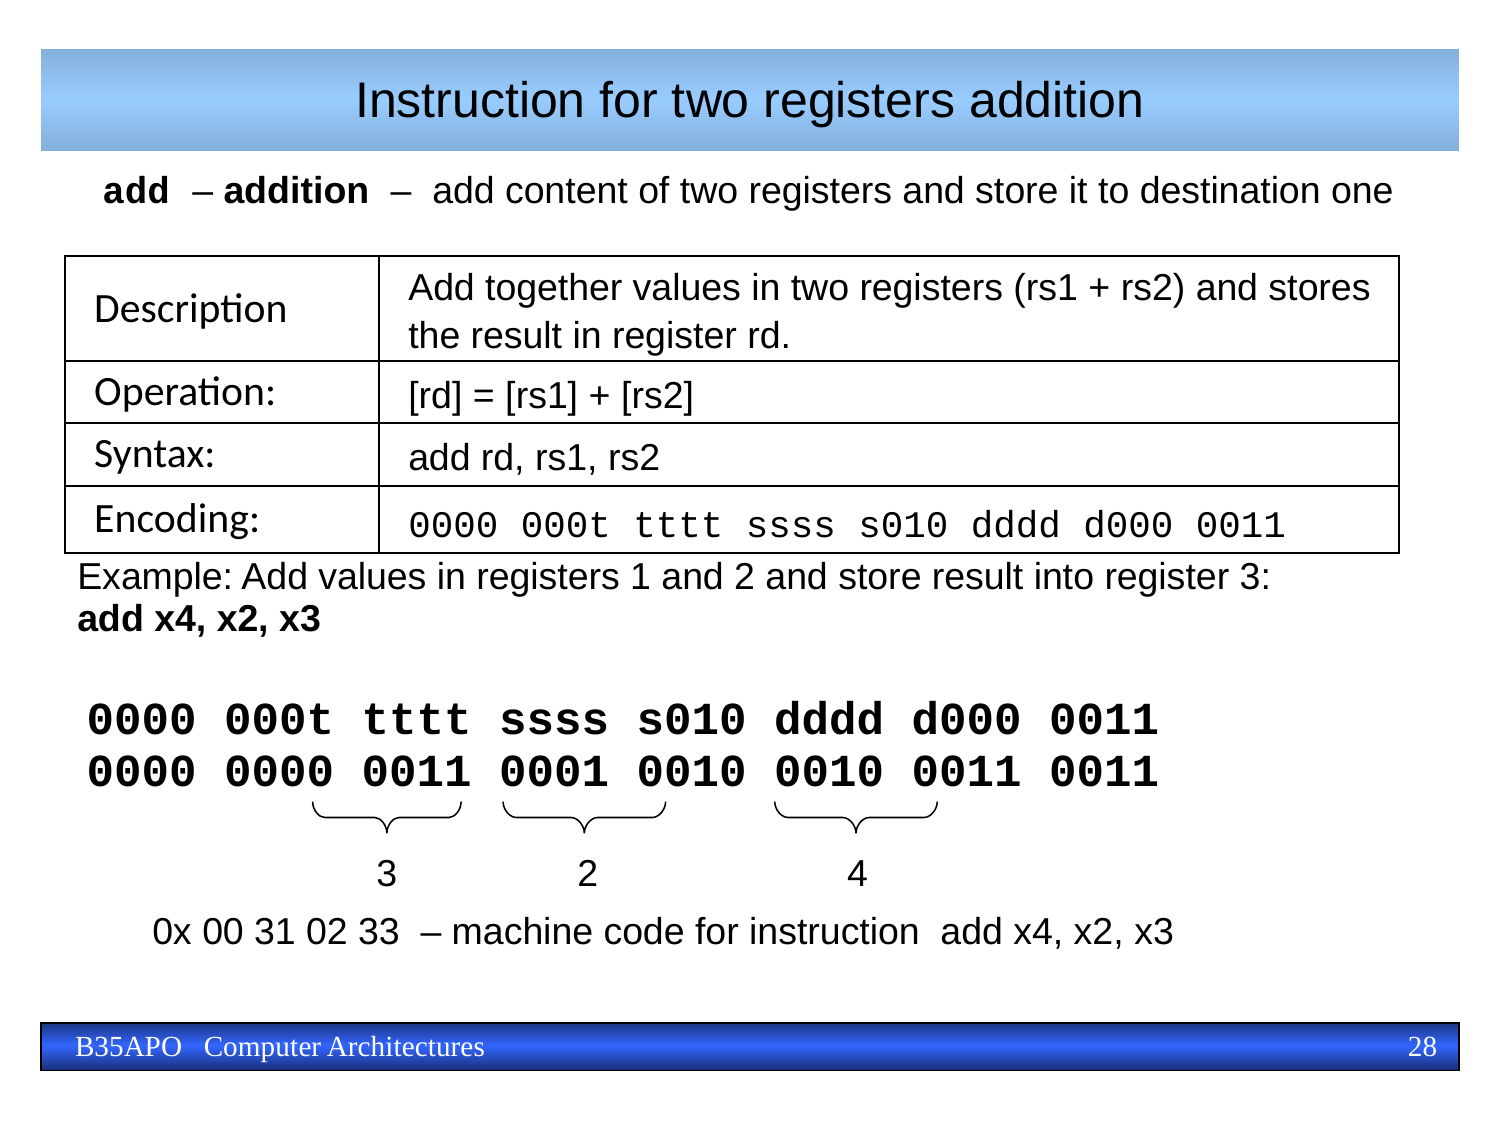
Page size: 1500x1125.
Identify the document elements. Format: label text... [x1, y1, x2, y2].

text_box add – addition – add content of two registers and store it to destination one [87, 162, 1444, 265]
table_cell [rd] = [rs1] + [rs2] [380, 362, 1398, 422]
table_header Add together values in two registers (rs1 + rs2) and stores the result in register rd. [380, 265, 1398, 360]
text_box 0000 000t tttt ssss s010 dddd d000 0011 0000 0000 0011 0001 0010 0010 0011 0011 [71, 688, 1185, 808]
text_box 4 [744, 844, 970, 903]
text_box 2 [550, 844, 626, 902]
table_header Description [66, 257, 378, 360]
text_box Example: Add values in registers 1 and 2 and store result into register 3: add x4, x2, x3 [62, 547, 1351, 647]
title Instruction for two registers addition [41, 49, 1459, 151]
text_box 3 [349, 844, 425, 902]
table_cell Encoding: [66, 487, 378, 547]
table_cell Operation: [66, 362, 378, 422]
table_cell 0000 000t tttt ssss s010 dddd d000 0011 [380, 487, 1398, 552]
text_box 0x 00 31 02 33 – machine code for instruction add x4, x2, x3 [137, 903, 1341, 1044]
table_cell Syntax: [66, 424, 378, 485]
table_cell add rd, rs1, rs2 [380, 424, 1398, 485]
